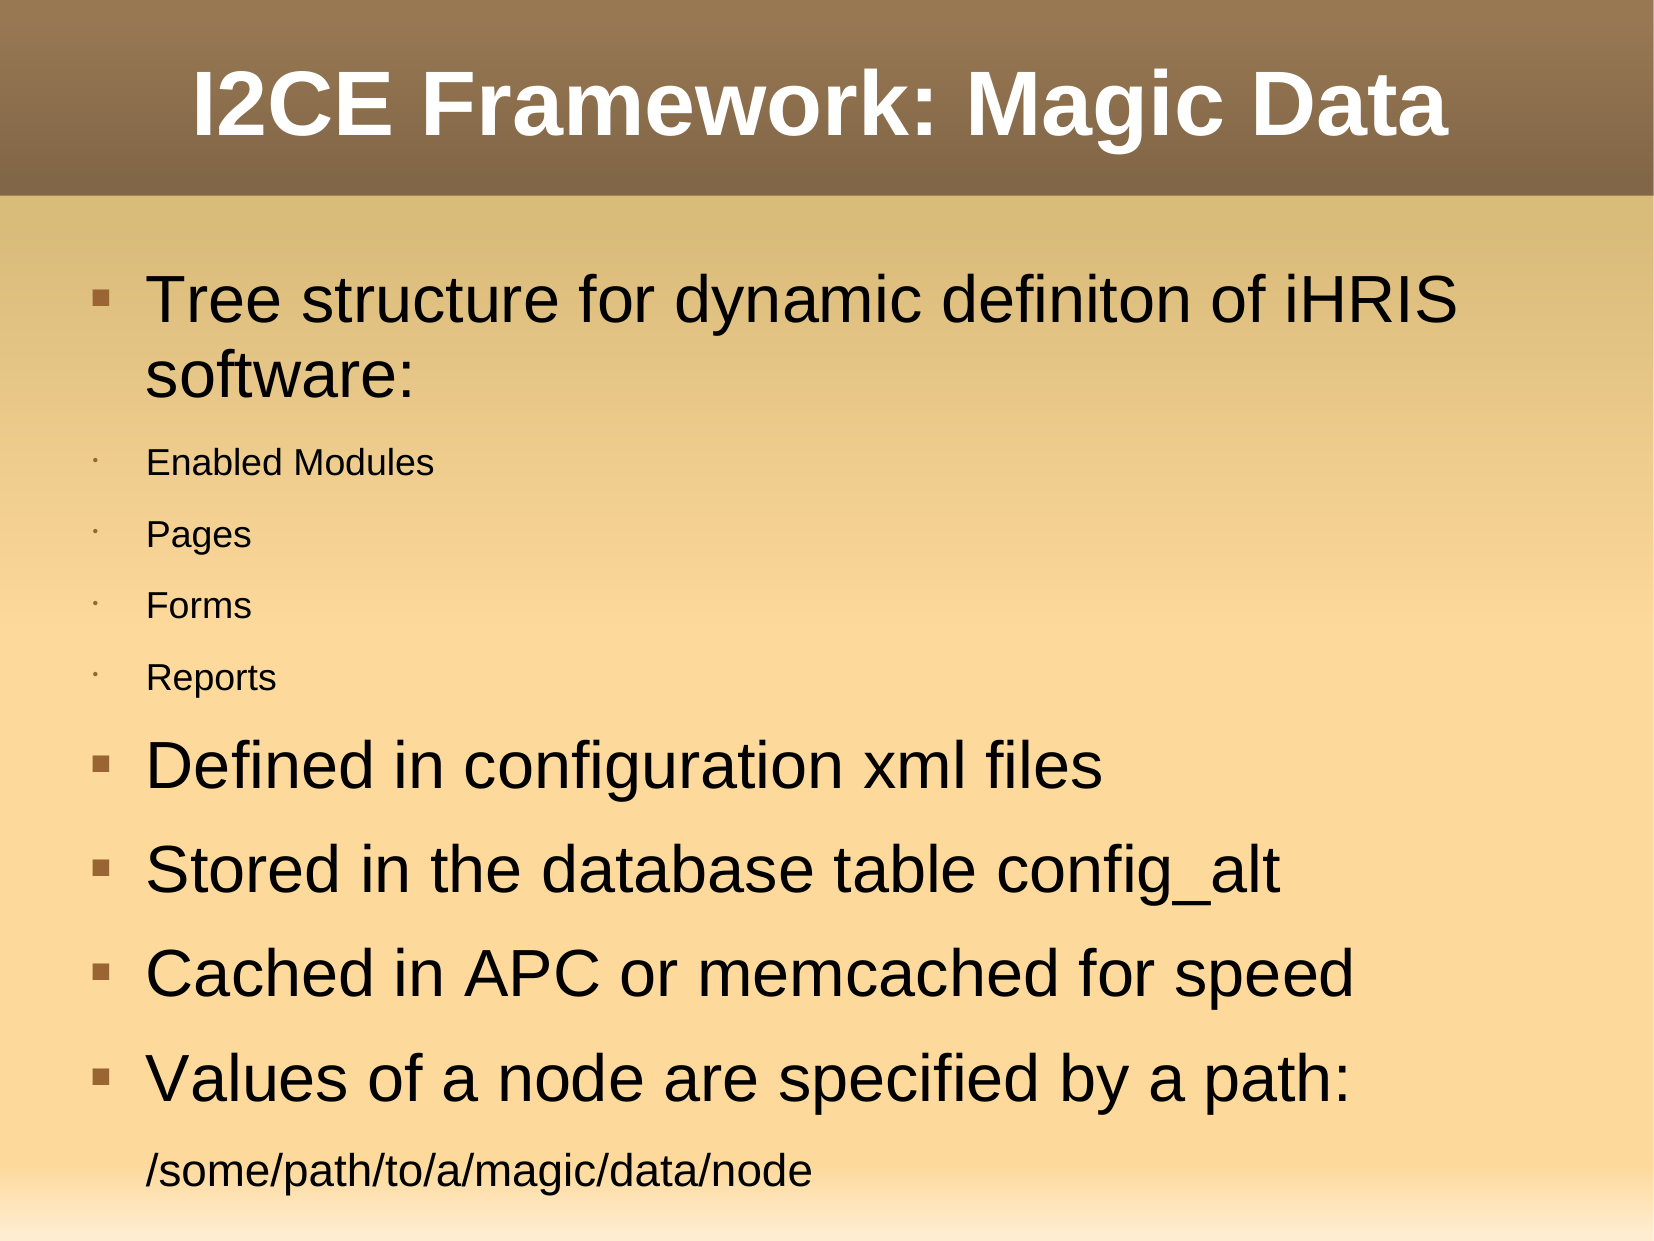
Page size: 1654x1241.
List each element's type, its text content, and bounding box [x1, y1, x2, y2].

title I2CE Framework: Magic Data [76, 0, 1565, 208]
picture [0, 0, 1654, 1241]
list Tree structure for dynamic definiton of iHRIS software: Enabled Modules Pages Forms Reports Defined in configuration xml files Stored in the database table config_alt Cached in APC or memcached for speed Values of a node are specified by a path: /some/path/to/a/magic/data/node [75, 262, 1564, 1197]
